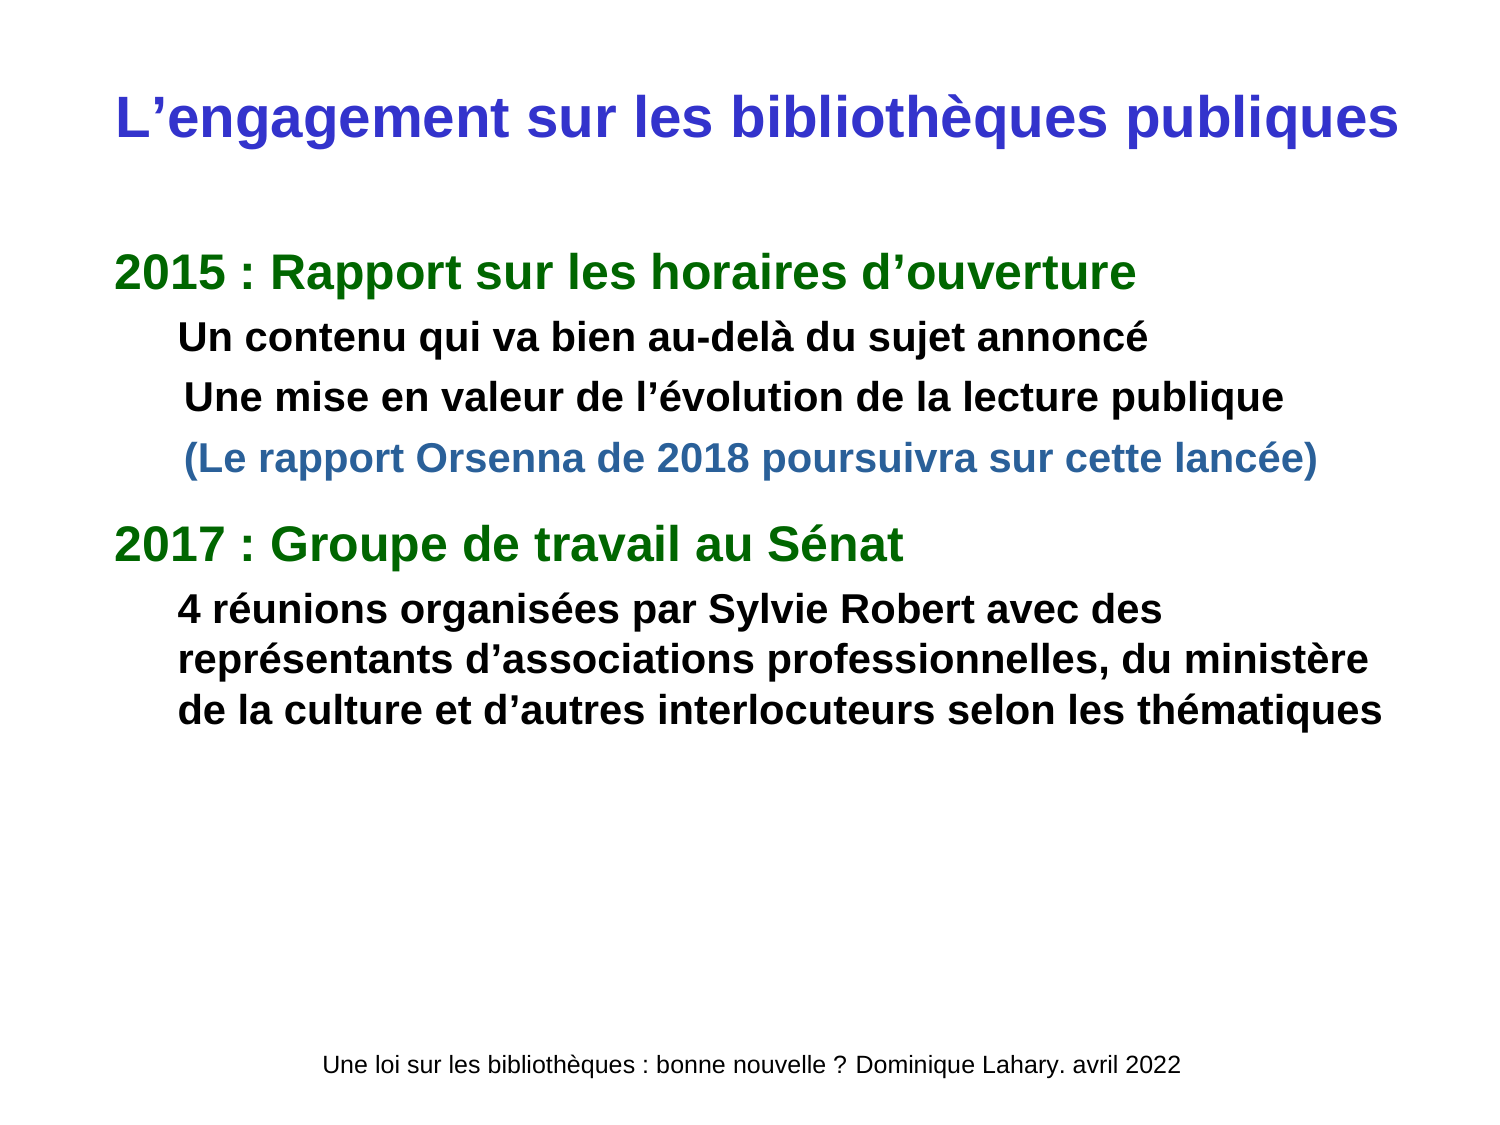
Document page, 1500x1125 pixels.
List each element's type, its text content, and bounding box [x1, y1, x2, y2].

title L’engagement sur les bibliothèques publiques [64, 54, 1453, 173]
text_box Une loi sur les bibliothèques : bonne nouvelle ? Dominique Lahary. avril 2022 [52, 1041, 1453, 1117]
text_box 2015 : Rapport sur les horaires d’ouverture Un contenu qui va bien au-delà du sujet annoncé Une mise en valeur de l’évolution de la lecture publique (Le rapport Orsenna de 2018 poursuivra sur cette lancée) 2017 : Groupe de travail au Sénat 4 réunions organisées par Sylvie Robert avec des représentants d’associations professionnelles, du ministère de la culture et d’autres interlocuteurs selon les thématiques [100, 231, 1400, 741]
